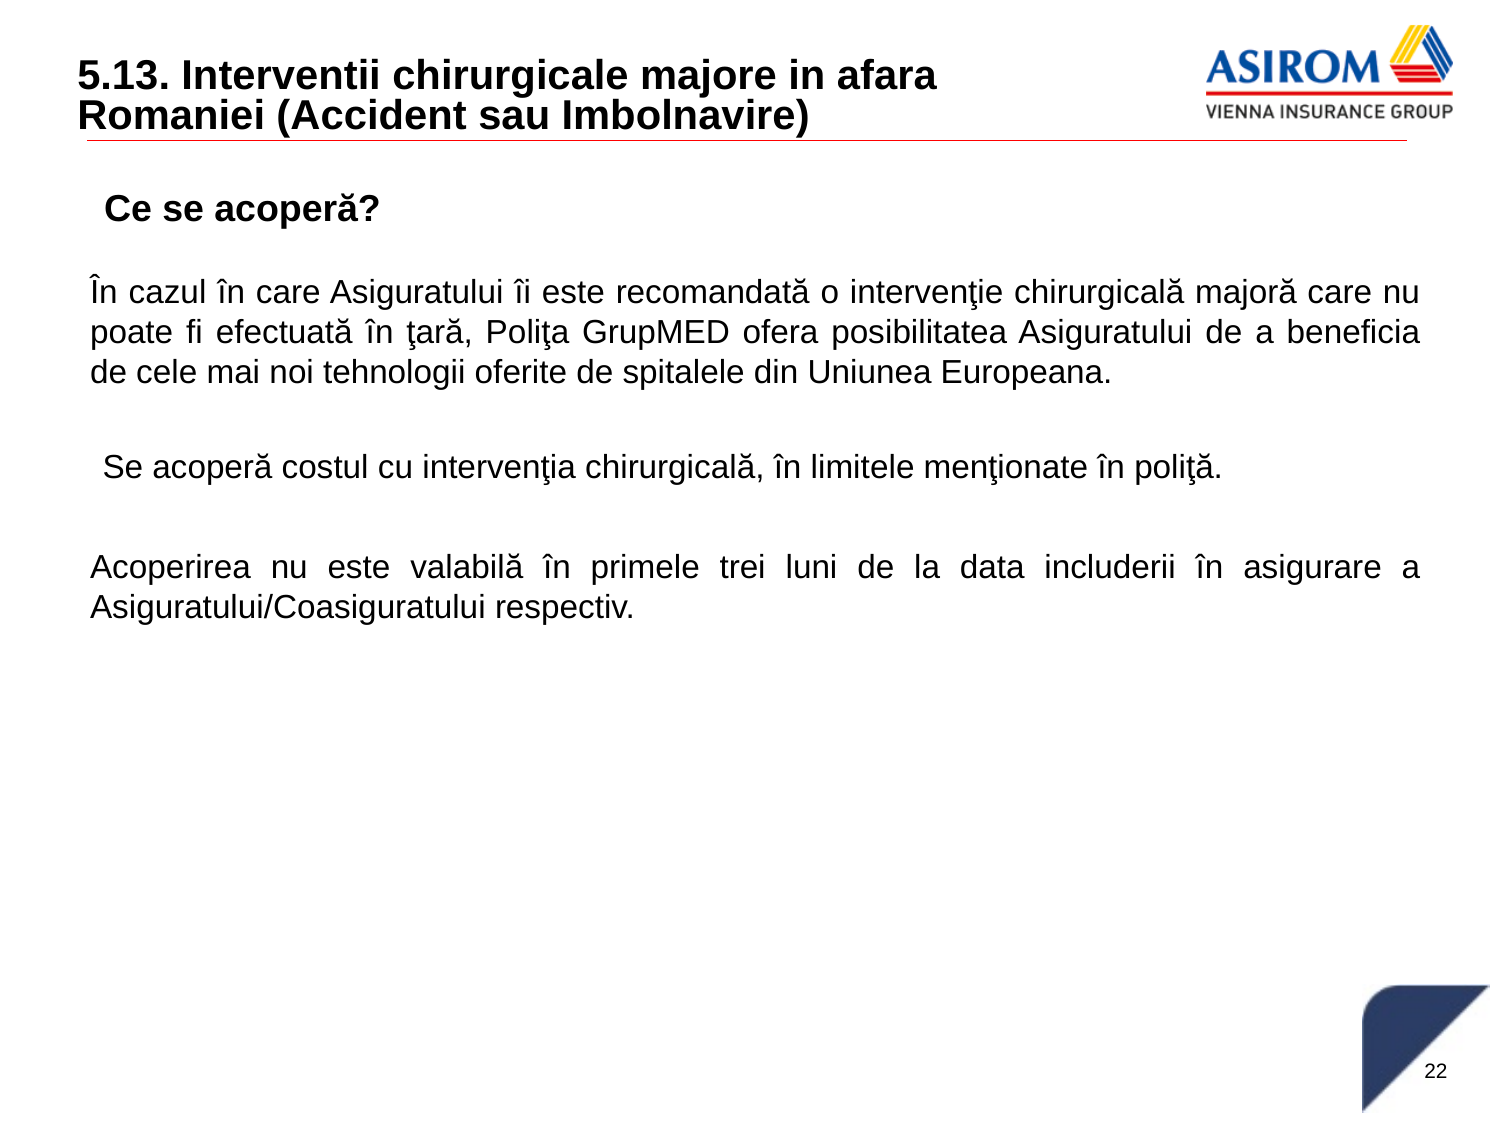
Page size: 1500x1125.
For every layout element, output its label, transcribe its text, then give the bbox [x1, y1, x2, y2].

text_box Acoperirea nu este valabilă în primele trei luni de la data includerii în asigurare a Asiguratului/Coasiguratului respectiv. [74, 537, 1438, 638]
text_box 5.13. Interventii chirurgicale majore in afara Romaniei (Accident sau Imbolnavire) [62, 49, 1150, 145]
picture [1362, 984, 1490, 1113]
text_box Ce se acoperă? [89, 176, 396, 237]
text_box Se acoperă costul cu intervenţia chirurgicală, în limitele menţionate în poliţă. [87, 437, 1450, 513]
text_box În cazul în care Asiguratului îi este recomandată o intervenţie chirurgicală majoră care nu poate fi efectuată în ţară, Poliţa GrupMED ofera posibilitatea Asiguratului de a beneficia de cele mai noi tehnologii oferite de spitalele din Uniunea Europeana. [74, 262, 1438, 400]
picture [1206, 12, 1453, 134]
